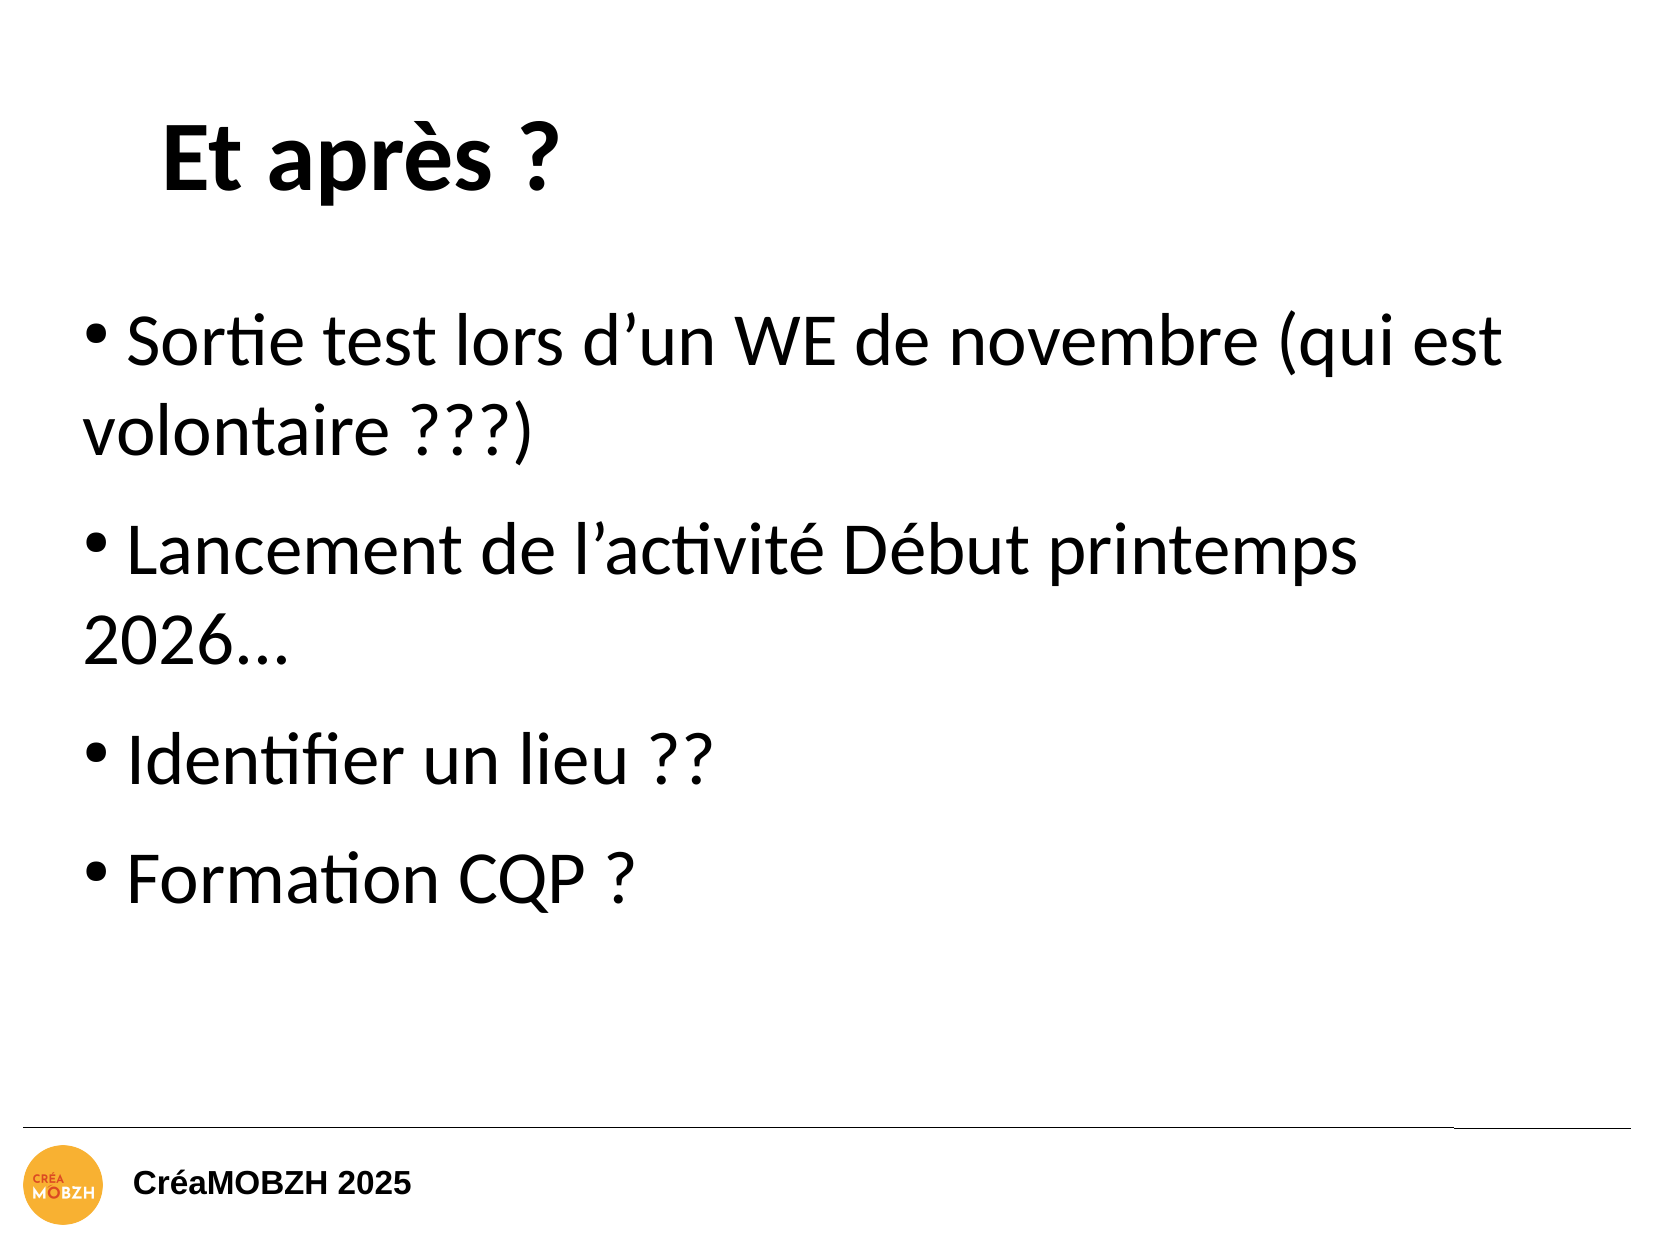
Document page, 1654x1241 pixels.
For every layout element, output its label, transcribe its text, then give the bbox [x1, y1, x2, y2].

list Sortie test lors d’un WE de novembre (qui est volontaire ???) Lancement de l’activité Début printemps 2026... Identifier un lieu ?? Formation CQP ? [82, 290, 1571, 1028]
text_box CréaMOBZH 2025 [118, 1157, 431, 1241]
picture [23, 1145, 103, 1225]
title Et après ? [11, 47, 1347, 255]
